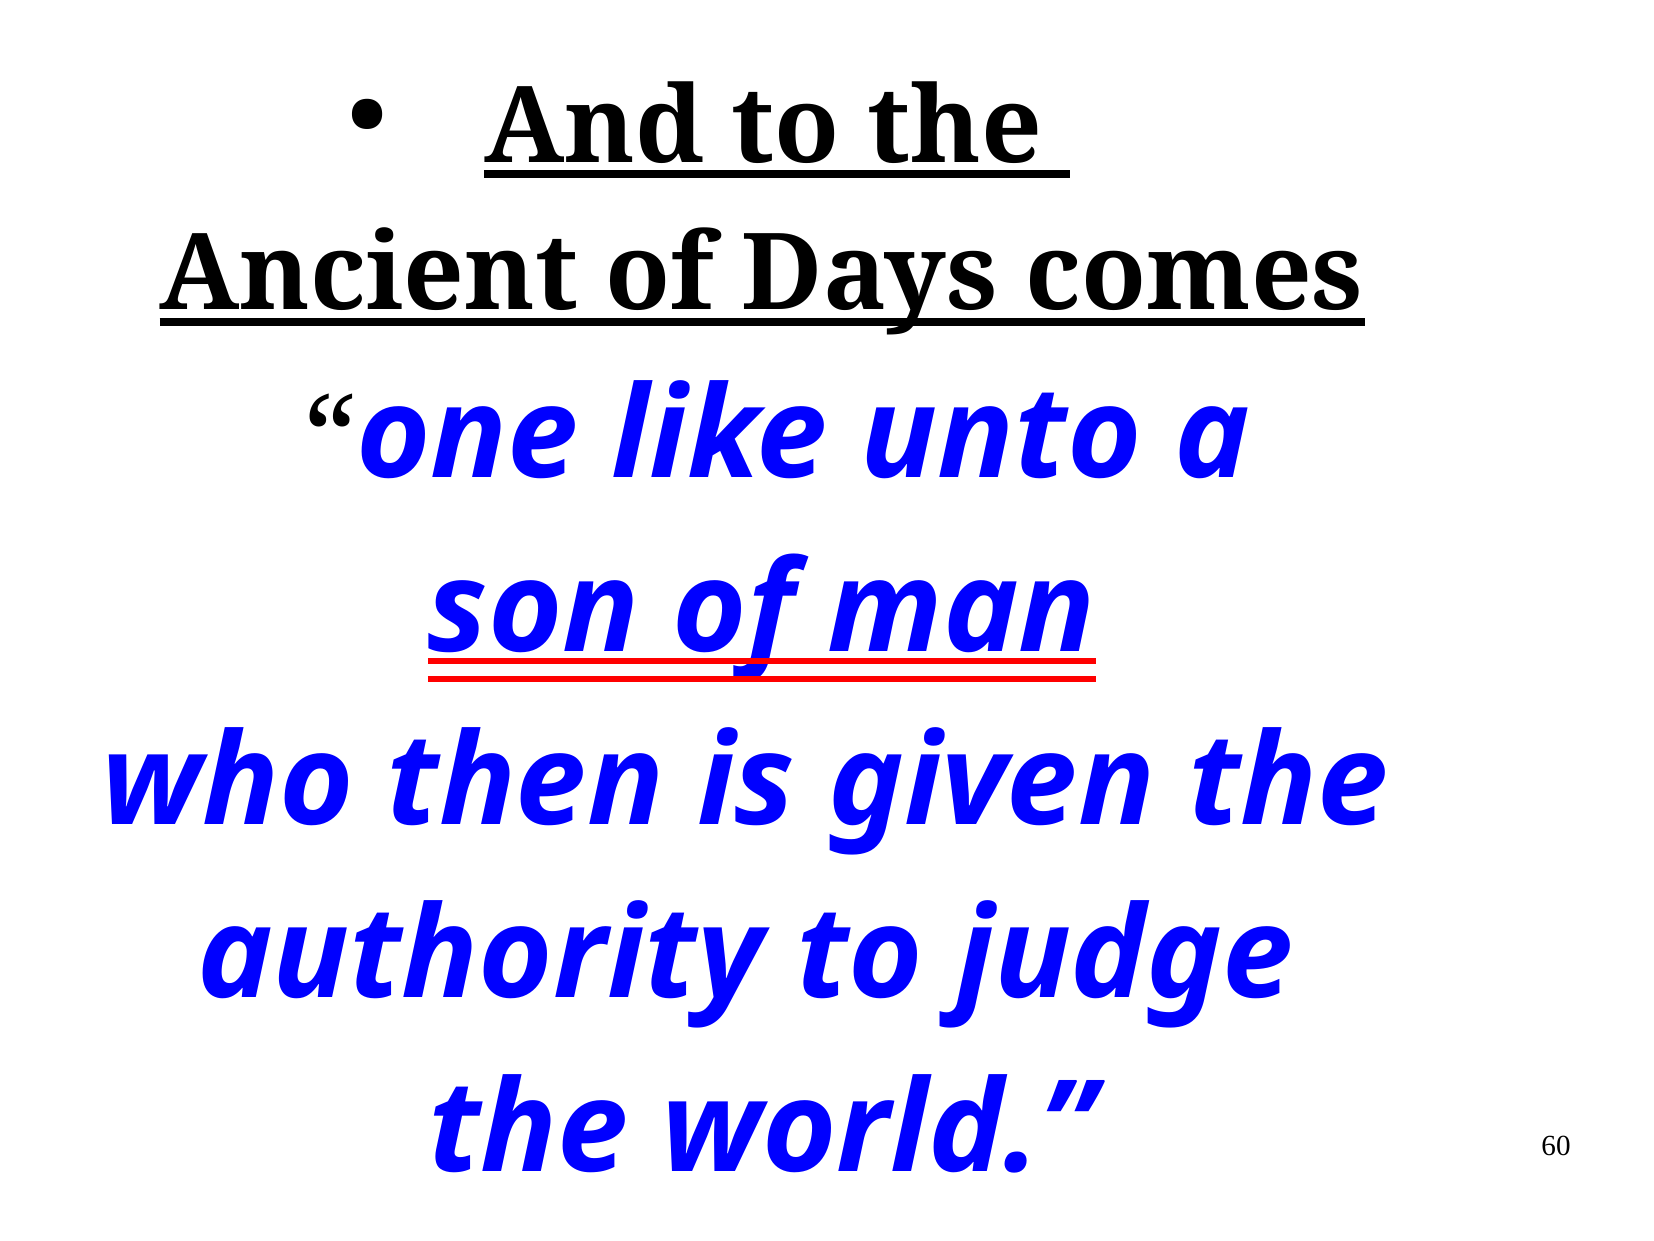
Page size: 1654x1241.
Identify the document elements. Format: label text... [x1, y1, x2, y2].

list And to the Ancient of Days comes “one like unto a son of man who then is given the authority to judge the world.” [37, 37, 1613, 1238]
